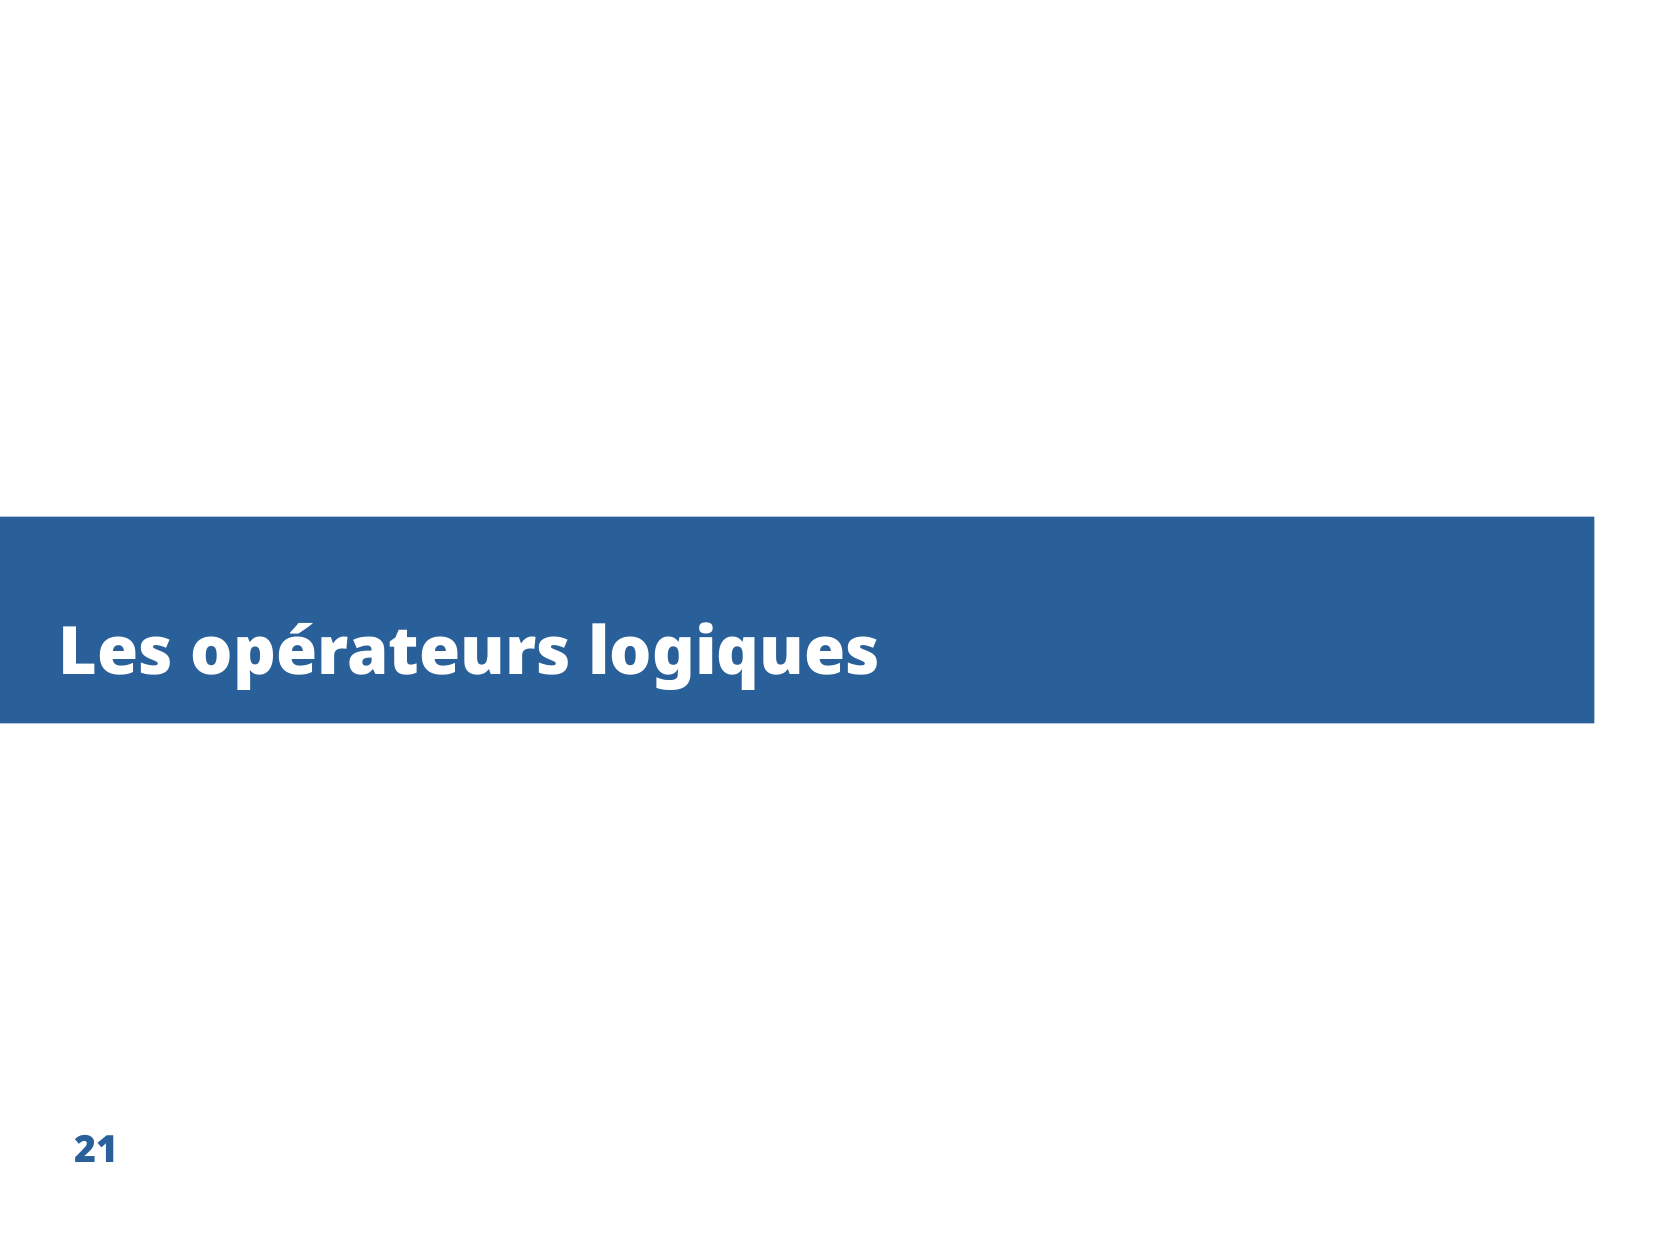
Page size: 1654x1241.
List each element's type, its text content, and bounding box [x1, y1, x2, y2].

title Les opérateurs logiques [59, 546, 1595, 694]
